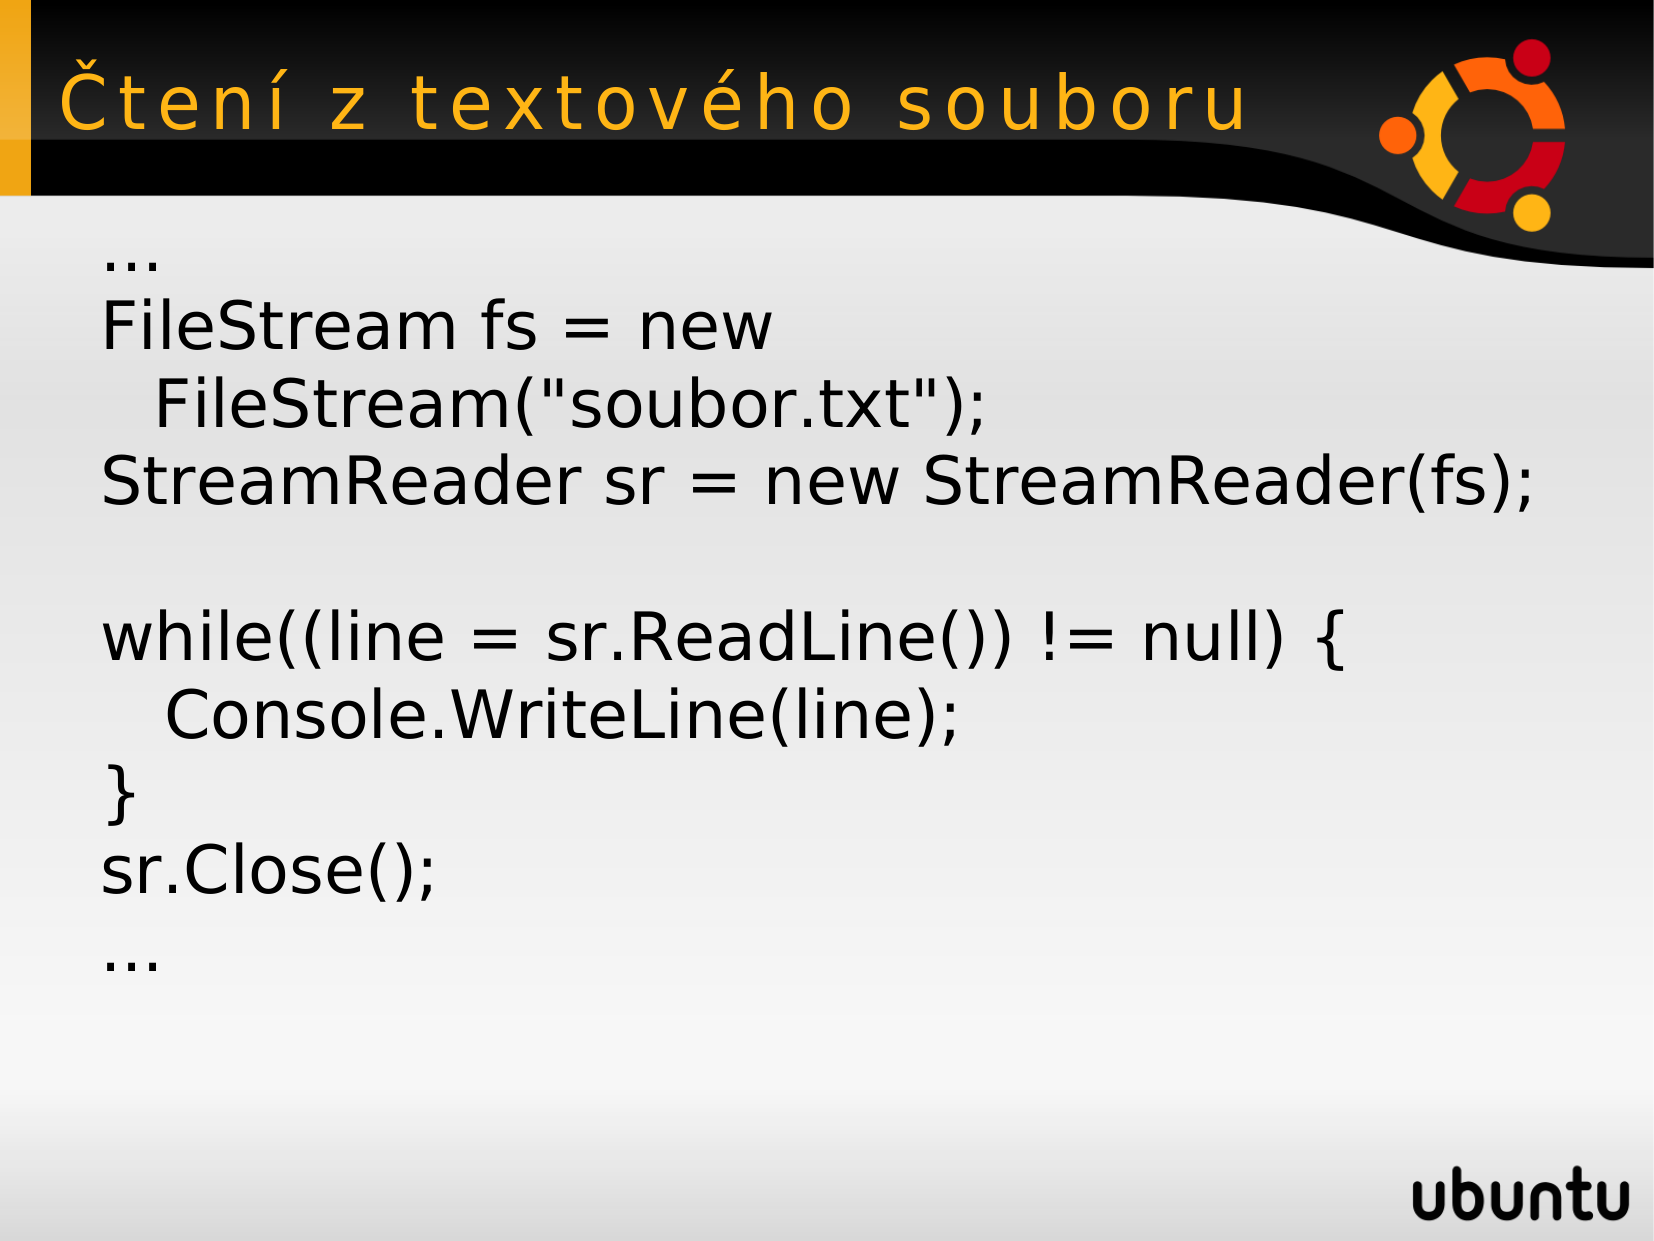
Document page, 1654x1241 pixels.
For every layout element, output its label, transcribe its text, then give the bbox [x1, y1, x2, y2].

title Čtení z textového souboru [59, 36, 1270, 171]
list ... FileStream fs = new FileStream("soubor.txt"); StreamReader sr = new StreamReader(fs); while((line = sr.ReadLine()) != null) { Console.WriteLine(line); } sr.Close(); ... [82, 209, 1571, 1163]
picture [0, 0, 1654, 1241]
